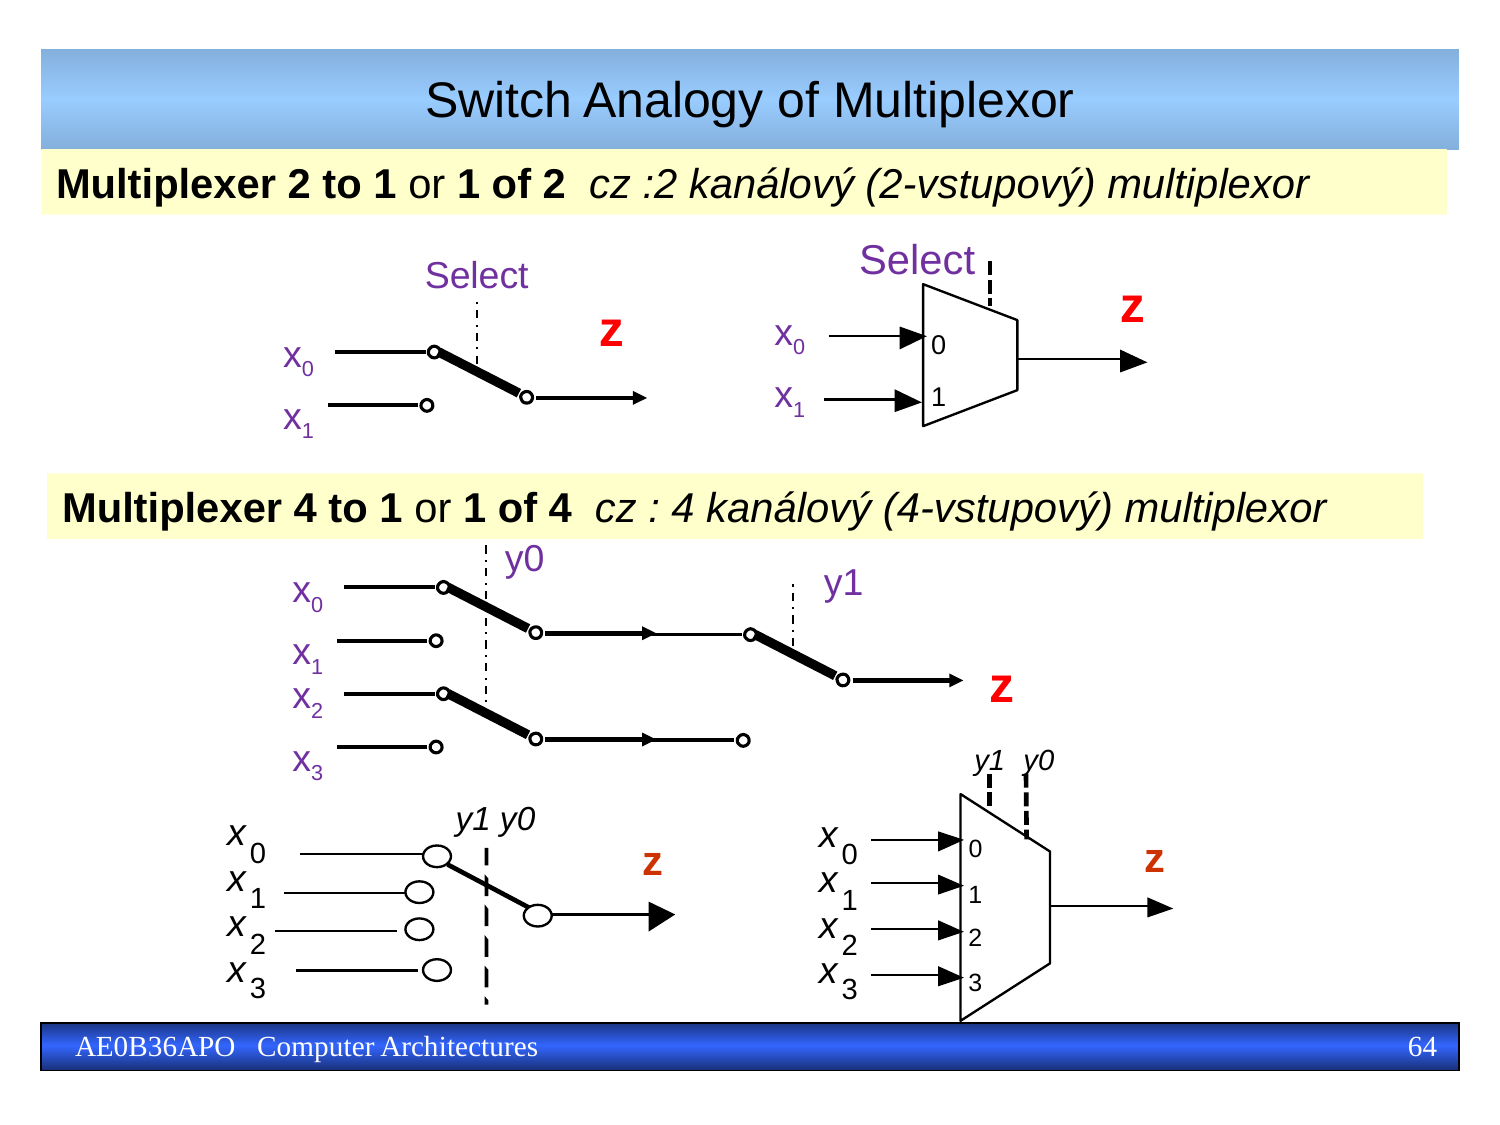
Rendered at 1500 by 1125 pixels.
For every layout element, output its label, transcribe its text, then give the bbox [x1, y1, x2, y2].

text_box z [974, 644, 1030, 721]
text_box 3 [249, 969, 267, 1005]
text_box x1 [277, 619, 329, 664]
text_box z [1105, 265, 1161, 341]
text_box x [226, 917, 247, 944]
text_box y1 [973, 741, 1006, 775]
text_box [523, 904, 552, 927]
text_box [836, 674, 849, 686]
text_box [938, 874, 964, 895]
text_box Select [844, 225, 1002, 291]
text_box y0 [490, 539, 653, 588]
text_box 3 [946, 966, 983, 996]
text_box Select [410, 244, 573, 305]
text_box [923, 291, 1018, 427]
text_box 2 [840, 926, 859, 963]
text_box [938, 966, 964, 987]
text_box x [818, 946, 839, 991]
text_box y0 [1023, 741, 1055, 775]
text_box x [226, 963, 247, 990]
text_box [484, 847, 489, 866]
text_box z [583, 288, 640, 365]
text_box [1120, 349, 1148, 373]
text_box [484, 874, 489, 897]
text_box [737, 734, 750, 747]
text_box [938, 831, 964, 852]
text_box Multiplexer 2 to 1 or 1 of 2 cz :2 kanálový (2-vstupový) multiplexor [41, 149, 1447, 215]
text_box x0 [277, 557, 329, 619]
text_box [938, 920, 964, 941]
text_box [529, 626, 542, 639]
text_box x1 [268, 384, 320, 446]
text_box x [818, 855, 839, 900]
text_box 0 [840, 835, 859, 872]
text_box 0 [249, 834, 267, 870]
title Switch Analogy of Multiplexor [41, 49, 1459, 150]
text_box [430, 634, 443, 647]
text_box x1 [759, 362, 811, 424]
text_box [428, 346, 439, 358]
text_box 1 [908, 379, 947, 413]
text_box [1147, 897, 1174, 918]
text_box x [818, 900, 839, 946]
text_box [437, 581, 449, 594]
text_box [484, 904, 489, 927]
text_box [484, 935, 489, 957]
text_box x1 [296, 656, 306, 664]
text_box 3 [840, 970, 859, 1007]
text_box 0 [946, 832, 991, 862]
text_box [484, 965, 489, 988]
text_box [405, 881, 434, 904]
text_box y1 [808, 550, 972, 611]
text_box [423, 959, 452, 981]
text_box [520, 391, 533, 404]
text_box 1 [946, 878, 983, 907]
text_box y1 y0 [445, 797, 537, 836]
text_box x [226, 826, 247, 853]
text_box x [818, 809, 839, 855]
text_box x [226, 808, 247, 844]
text_box [437, 687, 449, 700]
text_box [894, 389, 922, 413]
text_box [405, 918, 434, 941]
text_box x0 [759, 300, 811, 362]
text_box 0 [908, 327, 955, 361]
text_box [430, 741, 443, 753]
text_box 1 [249, 879, 267, 916]
text_box x3 [277, 726, 329, 787]
text_box 1 [840, 881, 859, 917]
text_box x [226, 872, 247, 899]
text_box z [1128, 822, 1182, 890]
text_box [529, 733, 542, 745]
text_box [648, 901, 676, 932]
text_box z [626, 825, 679, 893]
text_box 2 [946, 921, 983, 951]
text_box x2 [277, 664, 329, 725]
text_box x0 [268, 322, 320, 384]
text_box x [226, 944, 247, 981]
text_box [423, 845, 452, 868]
text_box x [226, 853, 247, 890]
text_box [960, 794, 1051, 1021]
text_box [899, 326, 927, 350]
text_box x [226, 899, 247, 935]
text_box Multiplexer 4 to 1 or 1 of 4 cz : 4 kanálový (4-vstupový) multiplexor [47, 473, 1424, 539]
text_box [421, 399, 433, 412]
text_box 2 [249, 925, 267, 961]
text_box [484, 996, 489, 1005]
text_box [744, 628, 756, 641]
